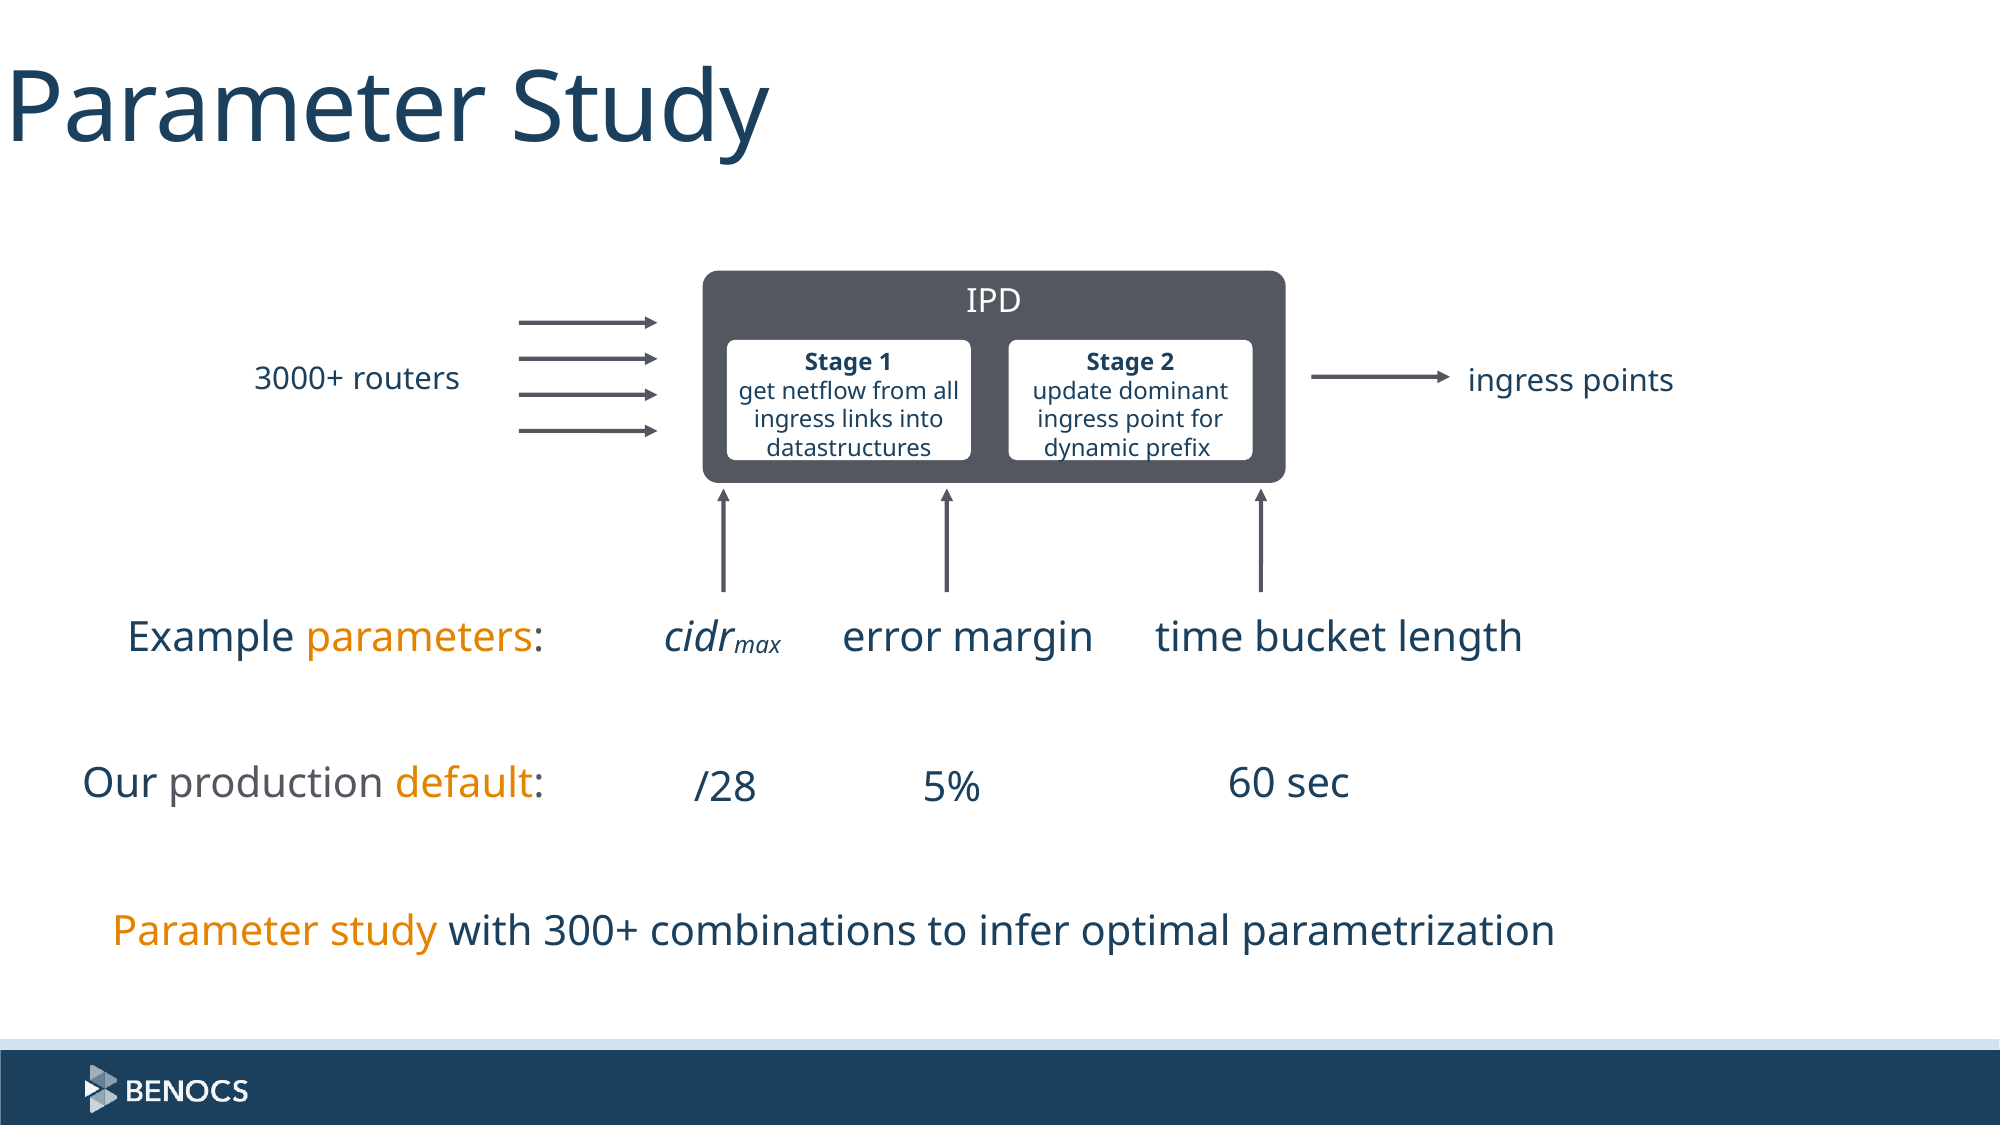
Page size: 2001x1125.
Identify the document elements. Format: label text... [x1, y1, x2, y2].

text_box cidrmax [659, 604, 786, 664]
text_box /28 [689, 755, 762, 814]
text_box time bucket length [1151, 604, 1529, 664]
text_box error margin [837, 604, 1099, 664]
text_box Stage 1 get netflow from all ingress links into datastructures [726, 339, 971, 461]
text_box IPD [702, 270, 1286, 483]
title Parameter Study [0, 52, 1803, 191]
text_box 3000+ routers [250, 354, 465, 401]
text_box Our production default: [77, 751, 549, 811]
text_box 5% [918, 755, 986, 814]
text_box Parameter study with 300+ combinations to infer optimal parametrization [107, 898, 1561, 958]
text_box 60 sec [1223, 751, 1355, 811]
text_box Stage 2 update dominant ingress point for dynamic prefix [1008, 339, 1253, 461]
picture [84, 1063, 248, 1114]
text_box Example parameters: [112, 604, 549, 664]
text_box ingress points [1463, 355, 1679, 402]
